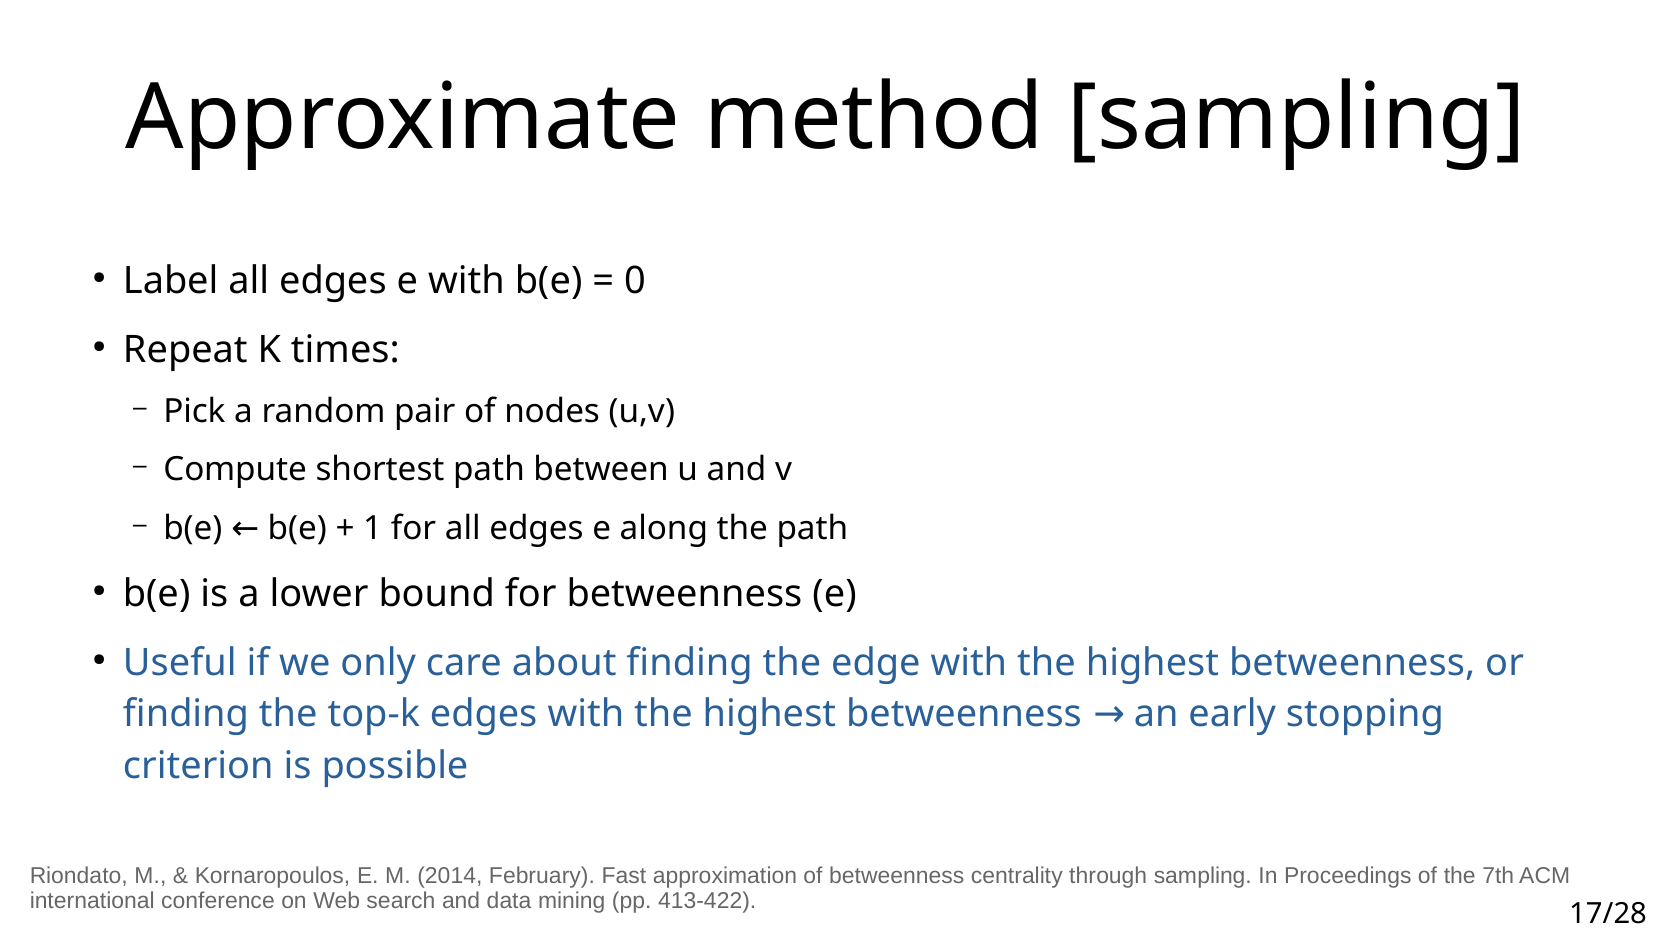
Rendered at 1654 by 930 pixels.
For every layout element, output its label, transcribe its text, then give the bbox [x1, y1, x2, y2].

list Label all edges e with b(e) = 0 Repeat K times: Pick a random pair of nodes (u,v) Compute shortest path between u and v b(e) ← b(e) + 1 for all edges e along the path b(e) is a lower bound for betweenness (e) Useful if we only care about finding the edge with the highest betweenness, or finding the top-k edges with the highest betweenness → an early stopping criterion is possible [82, 252, 1571, 793]
title Approximate method [sampling] [82, 1, 1571, 225]
text_box Riondato, M., & Kornaropoulos, E. M. (2014, February). Fast approximation of betweenness centrality through sampling. In Proceedings of the 7th ACM international conference on Web search and data mining (pp. 413-422). [15, 855, 1644, 921]
